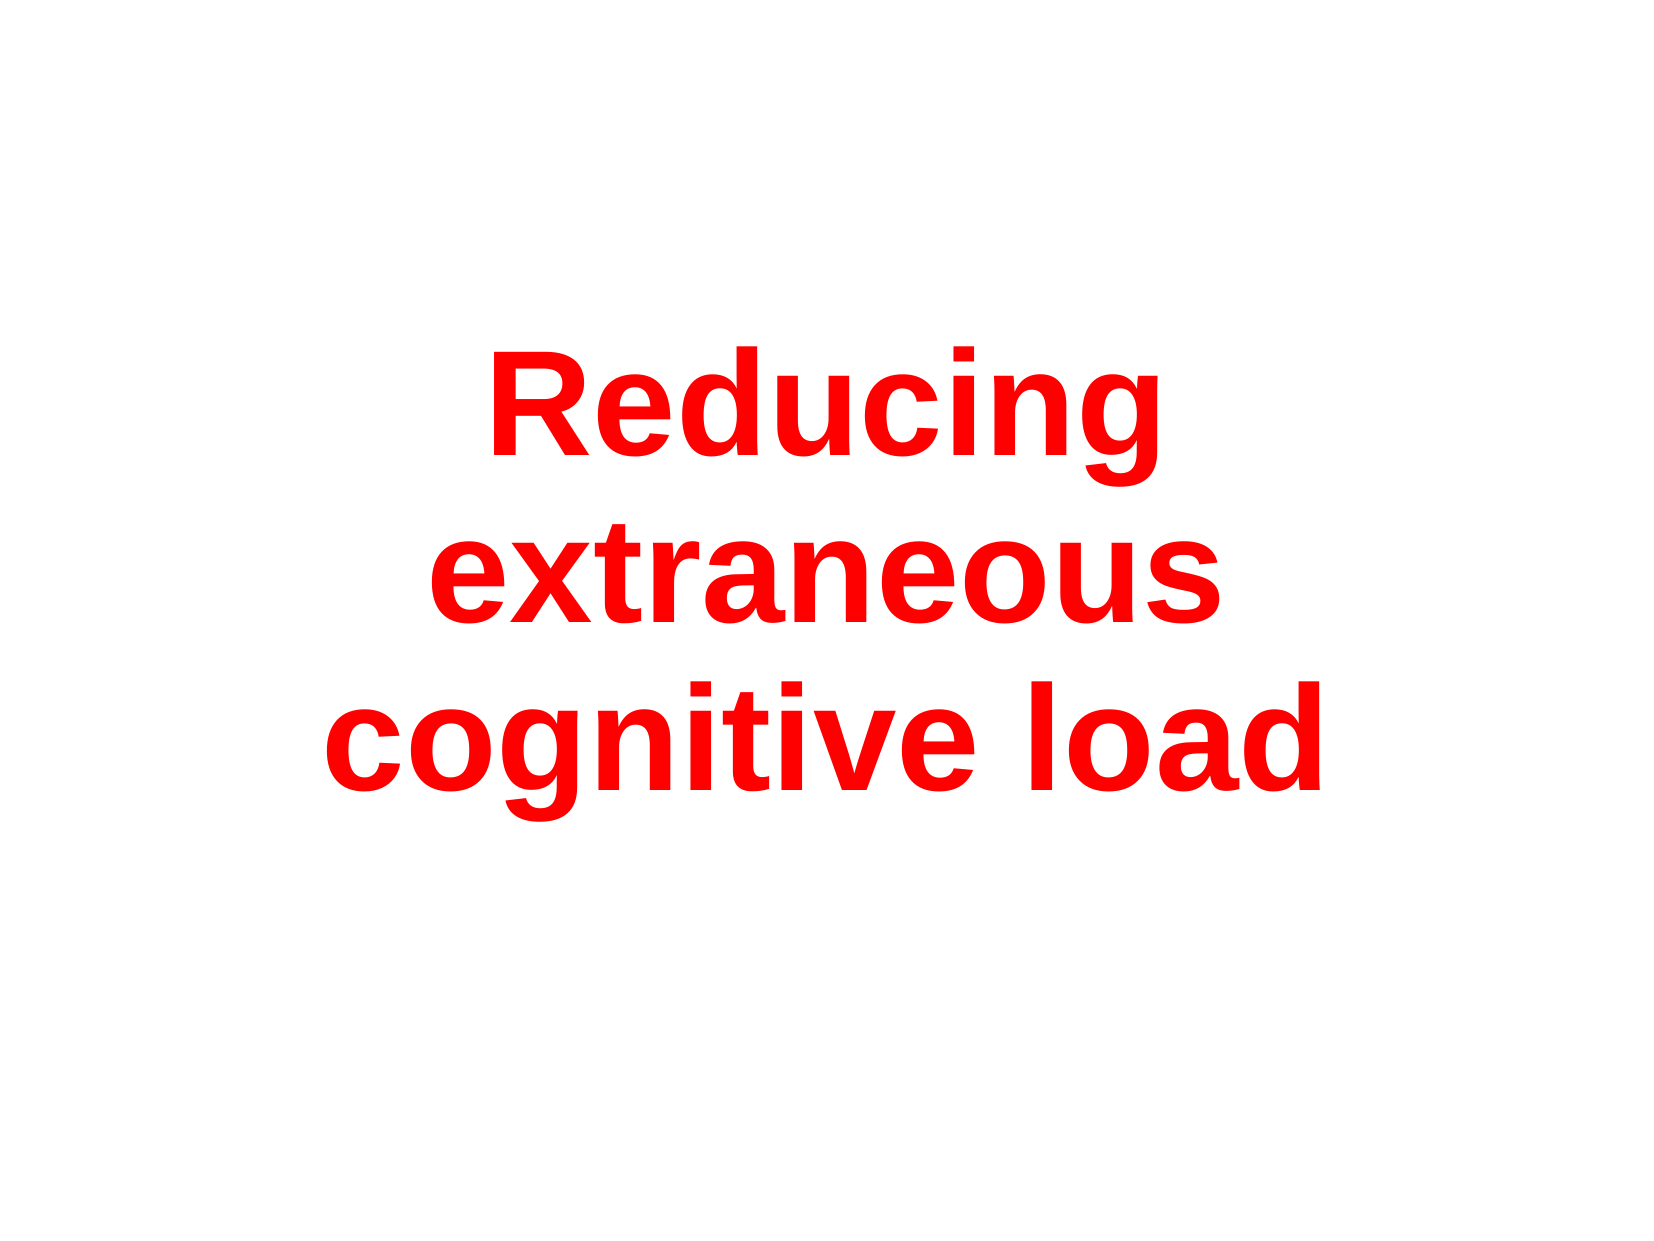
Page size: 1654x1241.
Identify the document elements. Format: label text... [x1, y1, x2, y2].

title Reducing extraneous cognitive load [82, 56, 1571, 1086]
